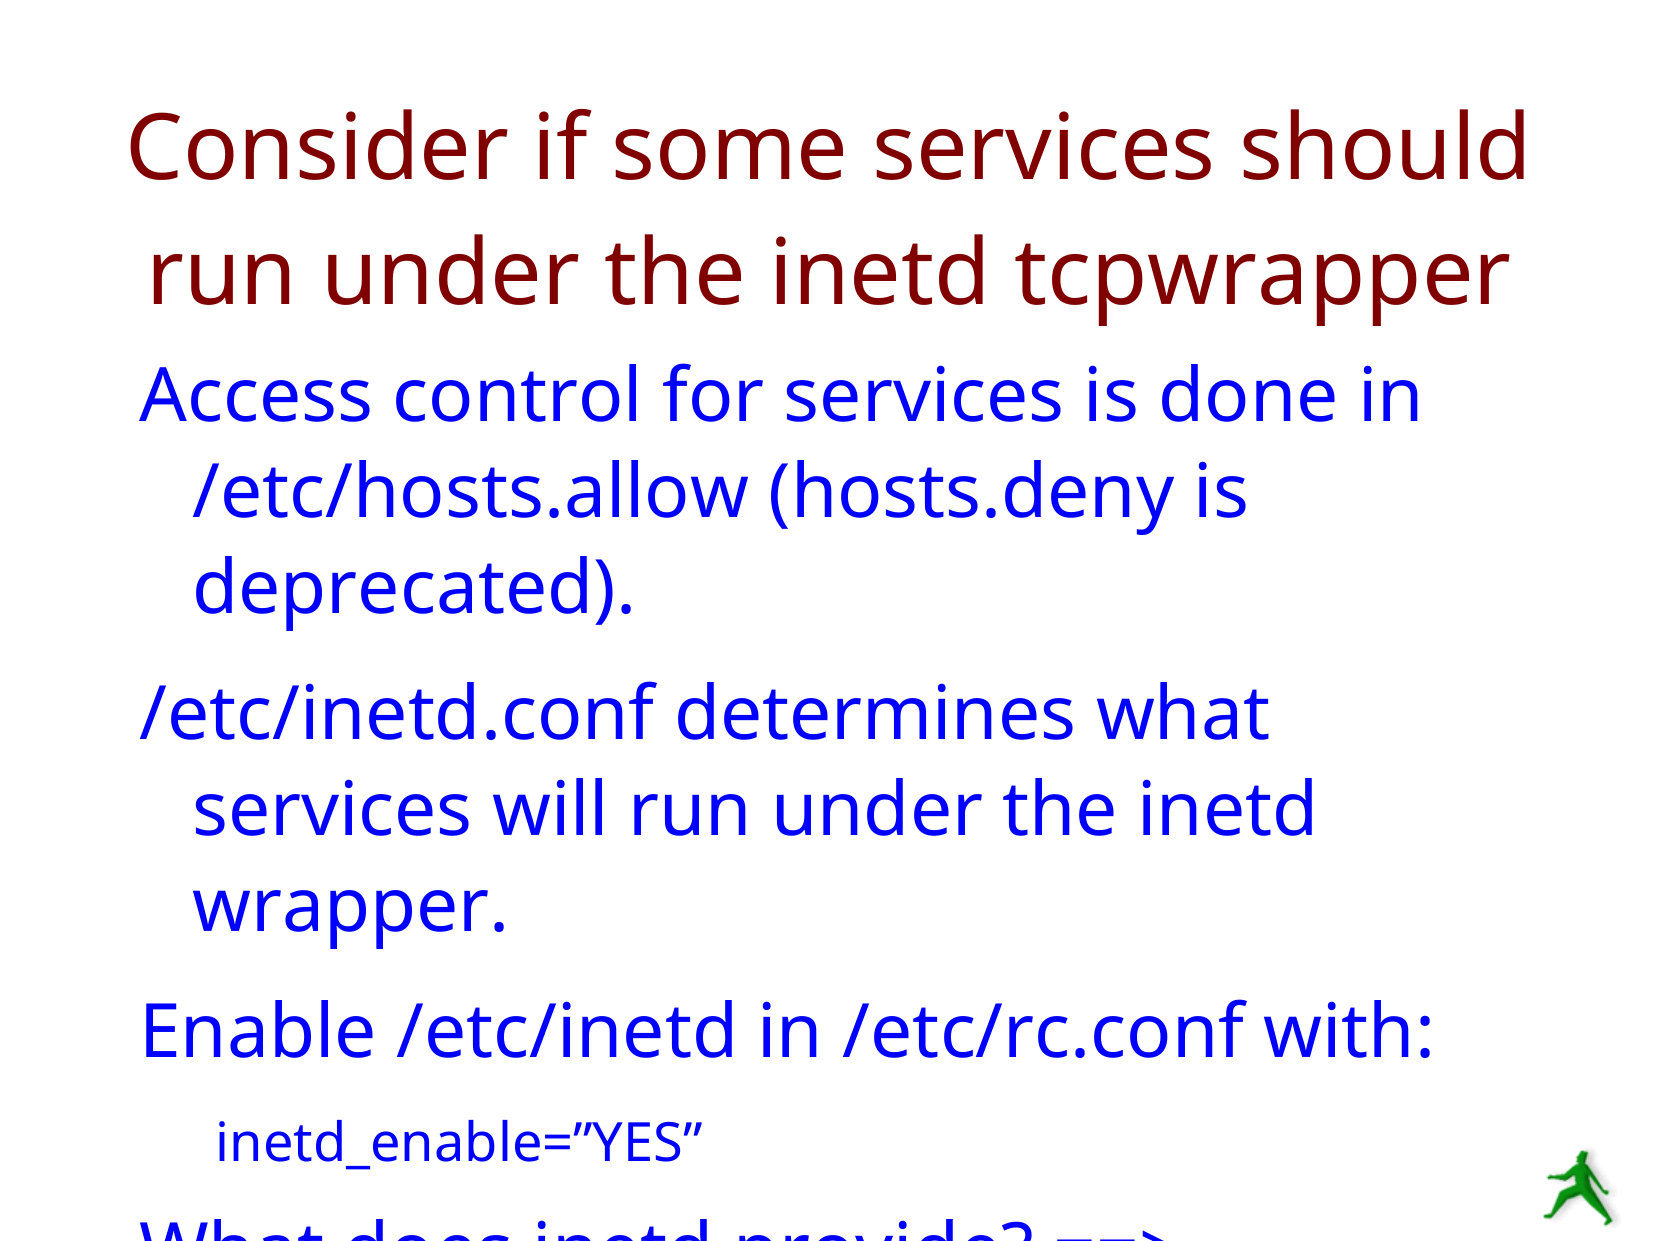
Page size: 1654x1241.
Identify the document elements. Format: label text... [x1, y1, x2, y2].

title Consider if some services should run under the inetd tcpwrapper [87, 97, 1572, 316]
list Access control for services is done in /etc/hosts.allow (hosts.deny is deprecated). /etc/inetd.conf determines what services will run under the inetd wrapper. Enable /etc/inetd in /etc/rc.conf with: inetd_enable=”YES” What does inetd provide? ==> [121, 344, 1560, 1207]
picture [1541, 1135, 1633, 1228]
